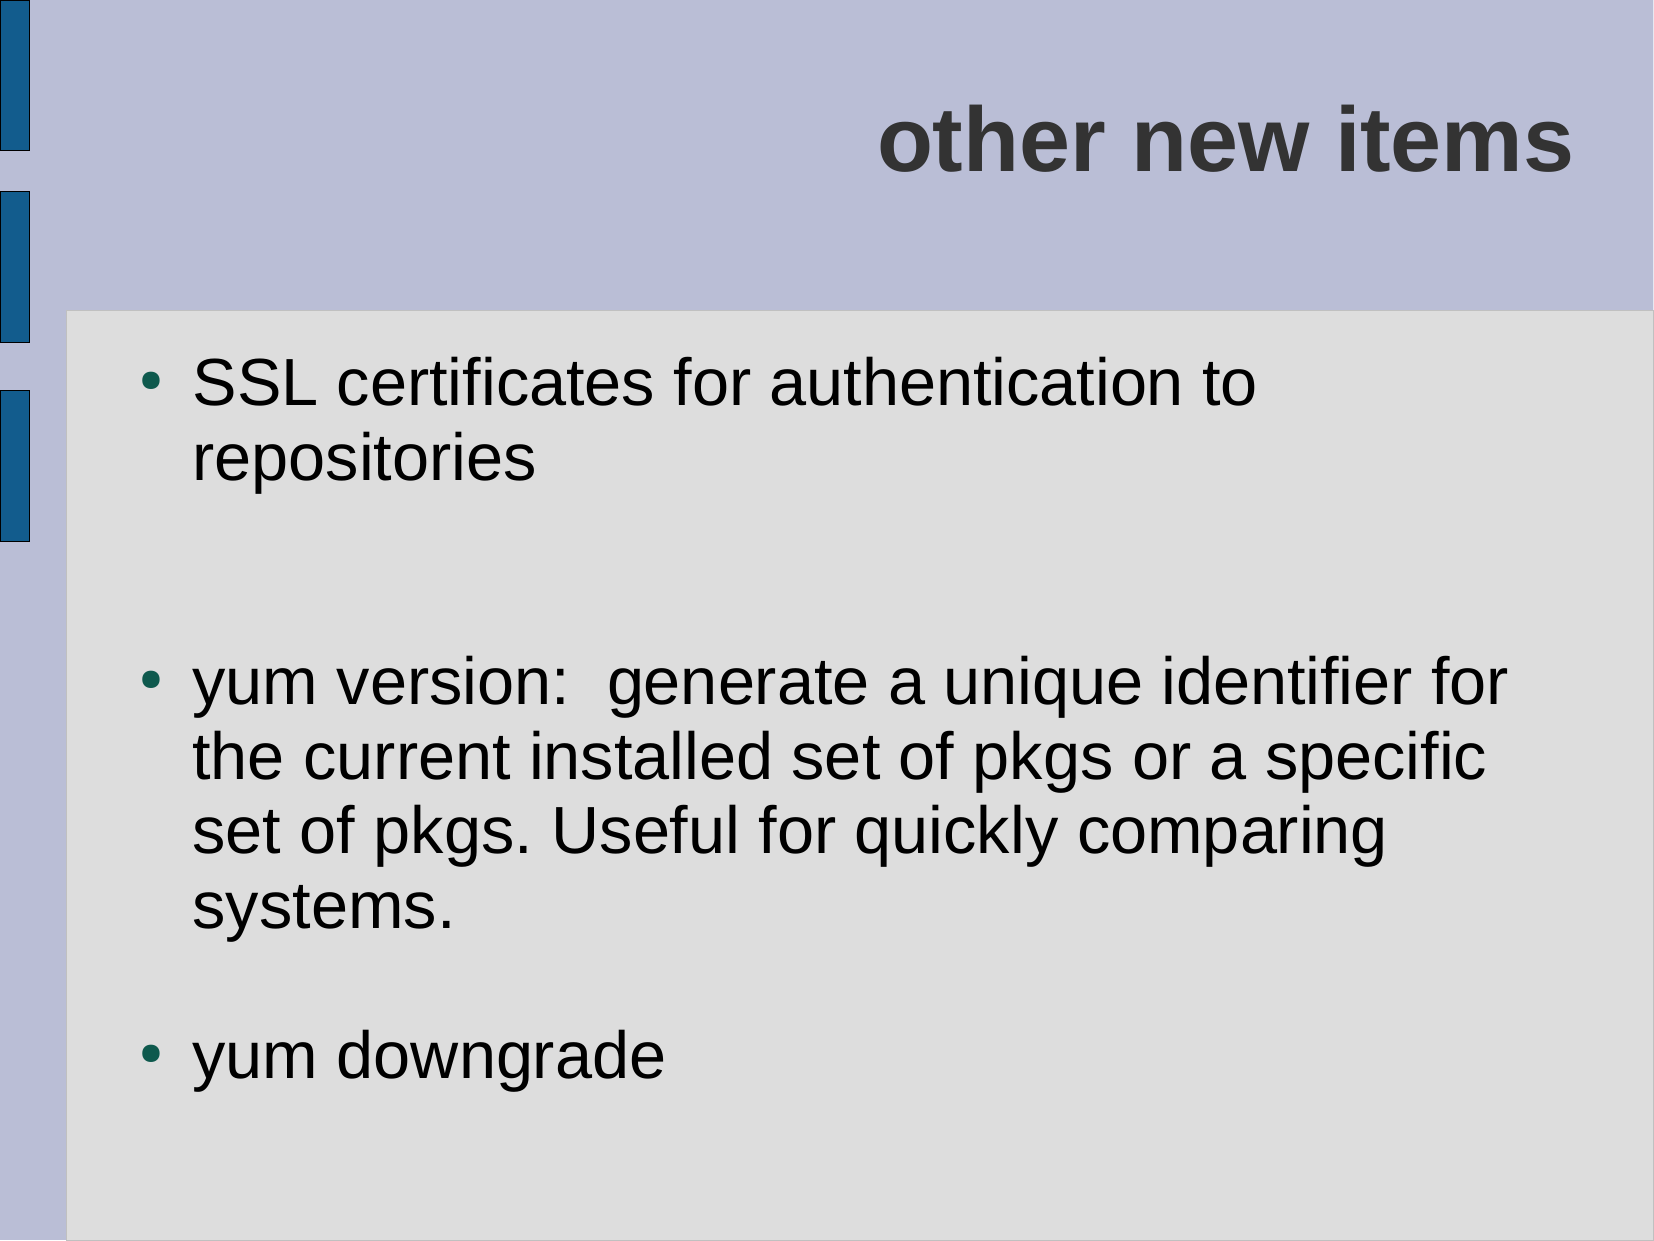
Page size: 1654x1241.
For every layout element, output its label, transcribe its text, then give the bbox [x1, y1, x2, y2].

list [112, 337, 1529, 1127]
list SSL certificates for authentication to repositories yum version: generate a unique identifier for the current installed set of pkgs or a specific set of pkgs. Useful for quickly comparing systems. yum downgrade [121, 344, 1534, 1168]
title other new items [121, 88, 1576, 191]
